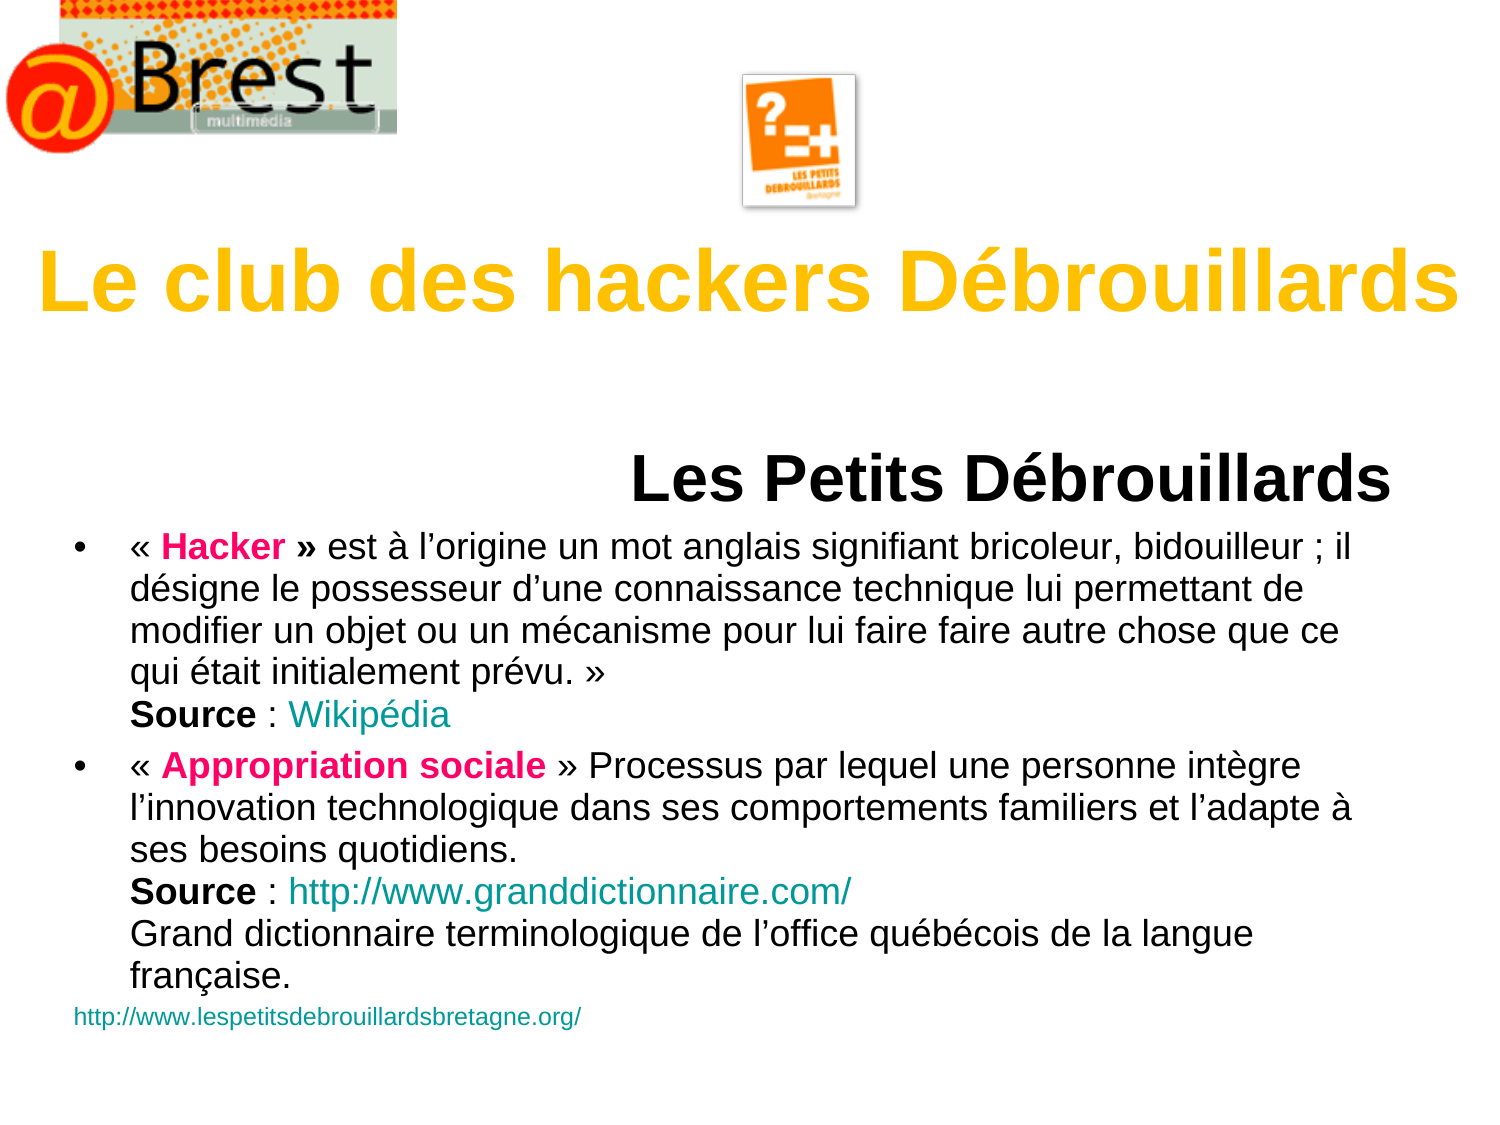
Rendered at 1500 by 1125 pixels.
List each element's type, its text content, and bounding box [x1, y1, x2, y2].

picture [738, 70, 864, 216]
picture [0, 0, 397, 157]
title Le club des hackers Débrouillards [0, 187, 1500, 375]
list Les Petits Débrouillards « Hacker » est à l’origine un mot anglais signifiant bricoleur, bidouilleur ; il désigne le possesseur d’une connaissance technique lui permettant de modifier un objet ou un mécanisme pour lui faire faire autre chose que ce qui était initialement prévu. » Source : Wikipédia « Appropriation sociale » Processus par lequel une personne intègre l’innovation technologique dans ses comportements familiers et l’adapte à ses besoins quotidiens. Source : http://www.granddictionnaire.com/ Grand dictionnaire terminologique de l’office québécois de la langue française. http://www.lespetitsdebrouillardsbretagne.org/ [58, 433, 1409, 1115]
